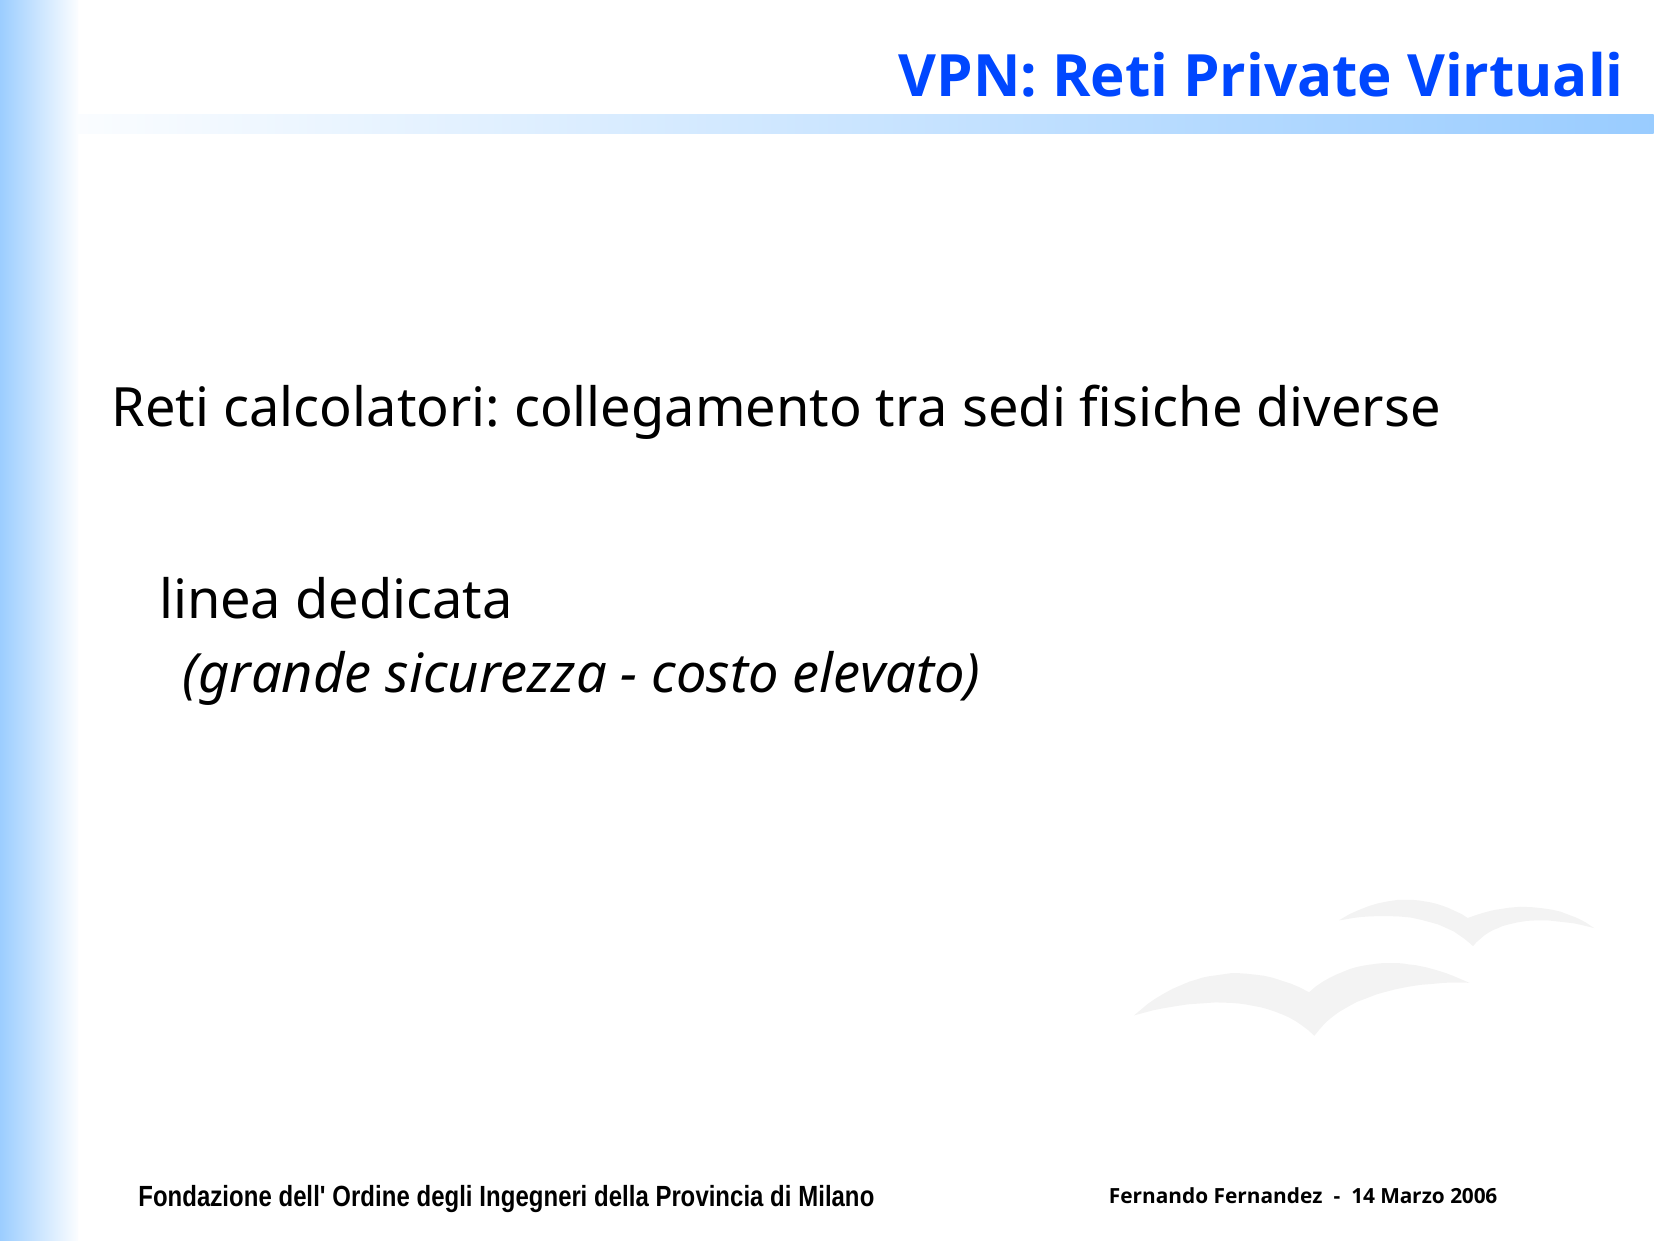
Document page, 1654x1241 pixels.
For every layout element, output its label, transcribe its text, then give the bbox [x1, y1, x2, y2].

list Reti calcolatori: collegamento tra sedi fisiche diverse linea dedicata (grande sicurezza - costo elevato) [111, 176, 1617, 1218]
title VPN: Reti Private Virtuali [85, 0, 1654, 148]
